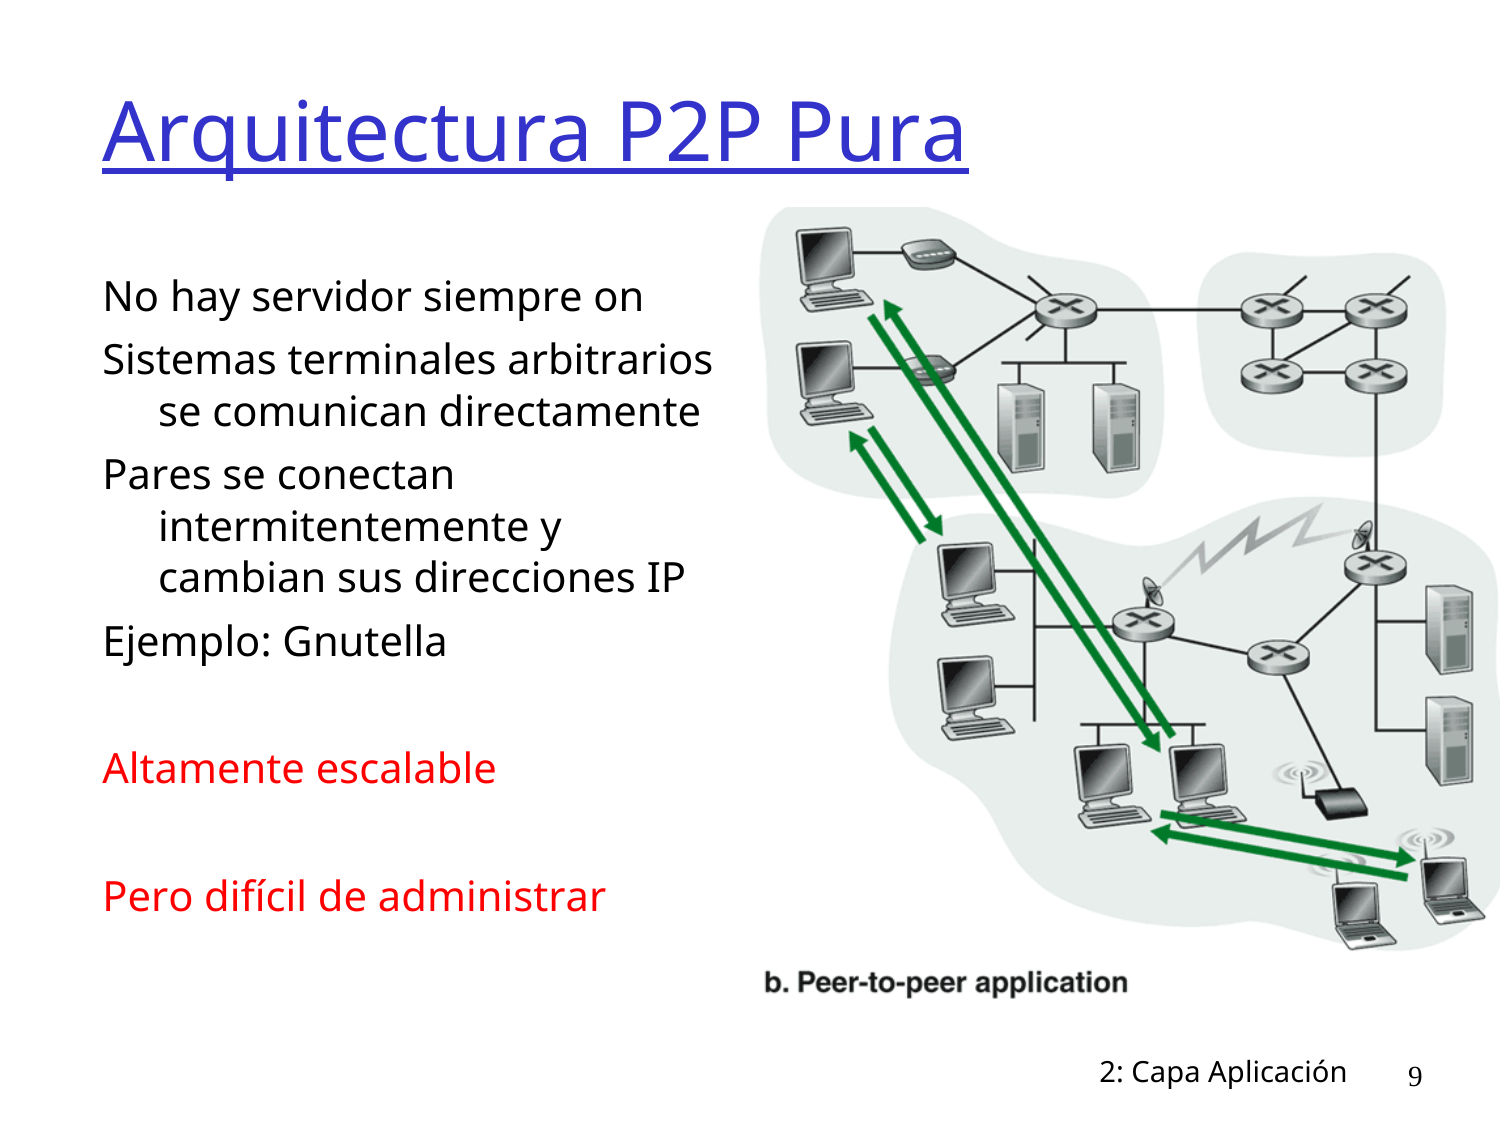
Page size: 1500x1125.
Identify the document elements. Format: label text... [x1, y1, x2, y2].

title Arquitectura P2P Pura [87, 37, 1363, 225]
list No hay servidor siempre on Sistemas terminales arbitrarios se comunican directamente Pares se conectan intermitentemente y cambian sus direcciones IP Ejemplo: Gnutella Altamente escalable Pero difícil de administrar [87, 262, 752, 1065]
picture [757, 207, 1500, 1004]
